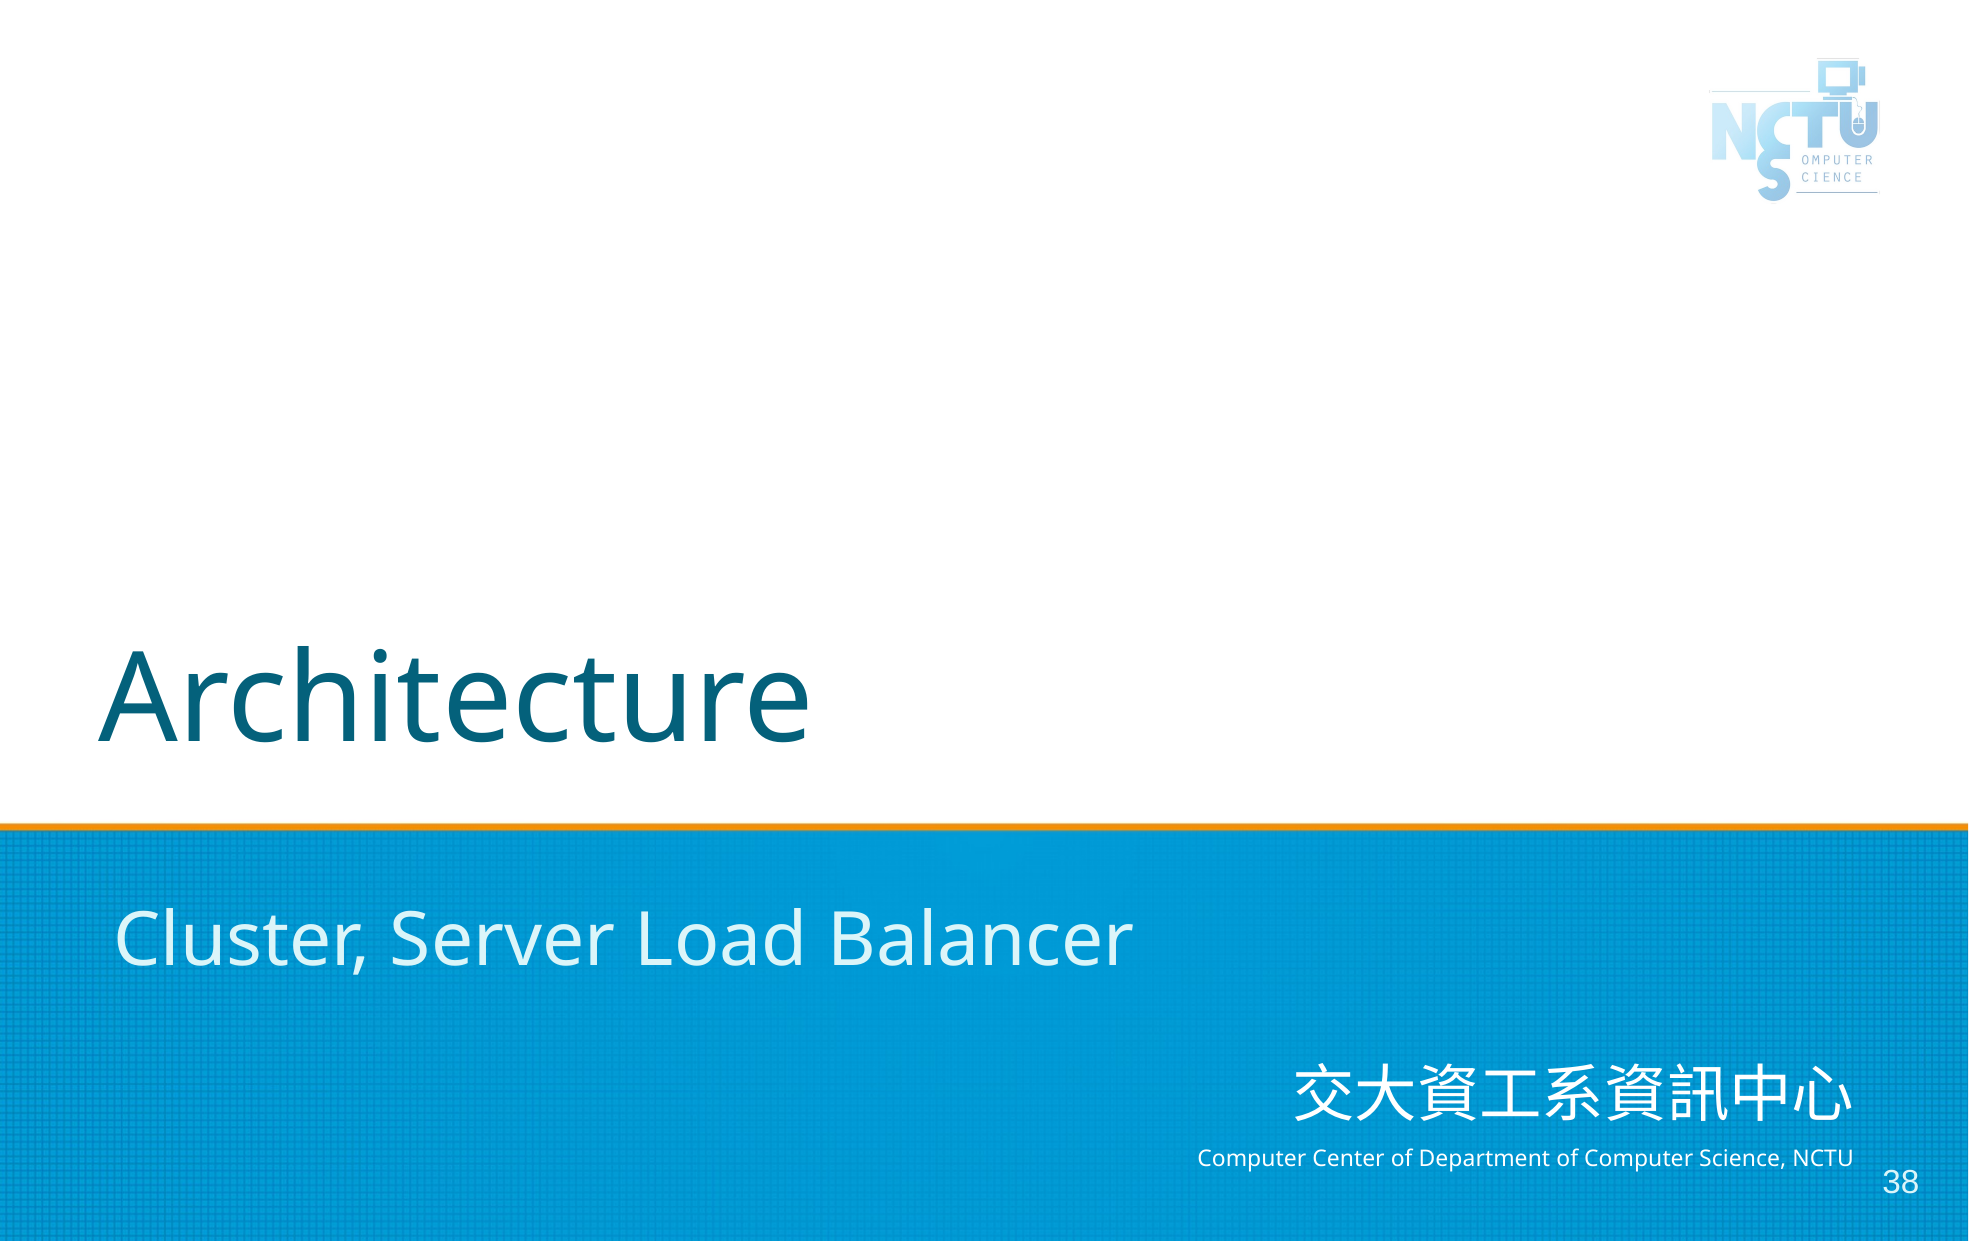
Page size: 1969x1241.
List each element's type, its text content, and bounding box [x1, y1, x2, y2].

slide_number <number> [1841, 1145, 1960, 1241]
title Architecture [98, 559, 1870, 767]
subtitle Cluster, Server Load Balancer [98, 875, 1783, 1103]
picture [0, 0, 1969, 832]
